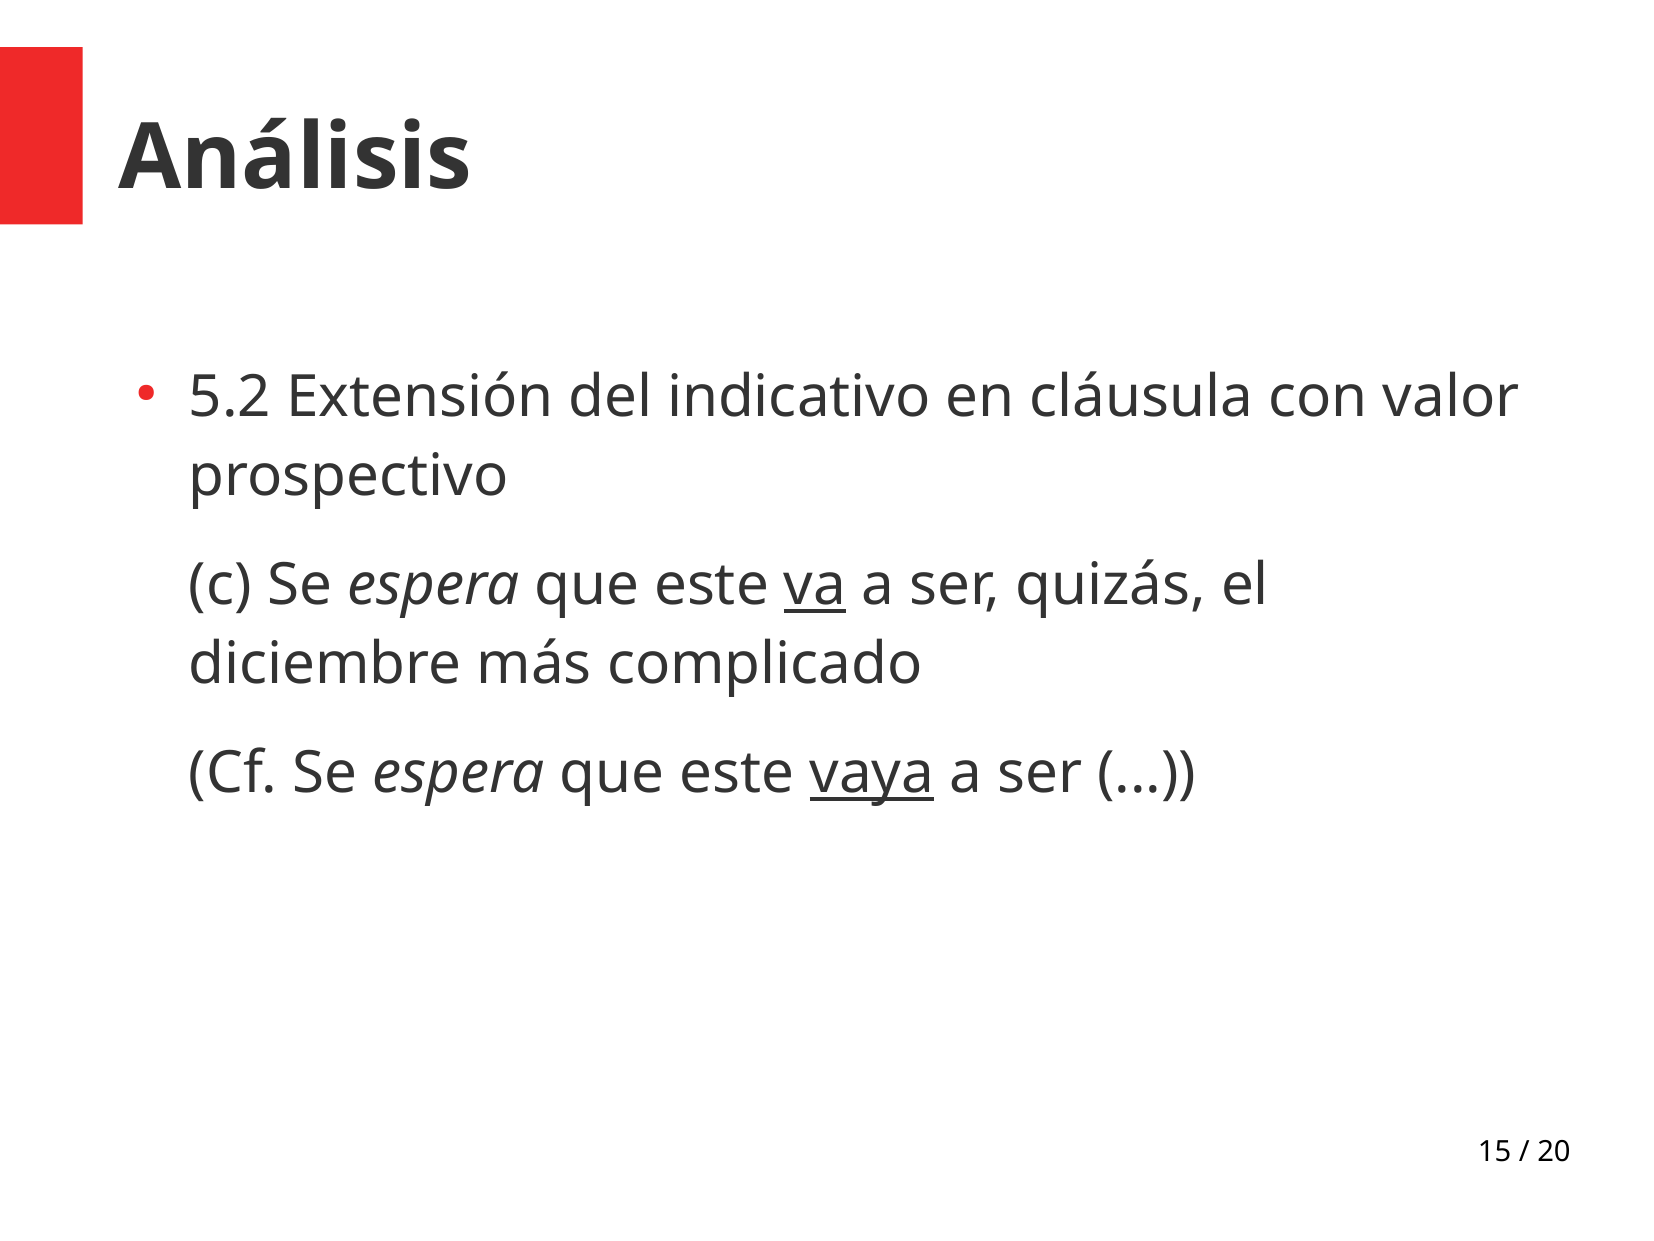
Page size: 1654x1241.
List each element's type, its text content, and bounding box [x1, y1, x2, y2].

title Análisis [118, 49, 1571, 257]
list 5.2 Extensión del indicativo en cláusula con valor prospectivo (c) Se espera que este va a ser, quizás, el diciembre más complicado (Cf. Se espera que este vaya a ser (...)) [118, 354, 1536, 1074]
